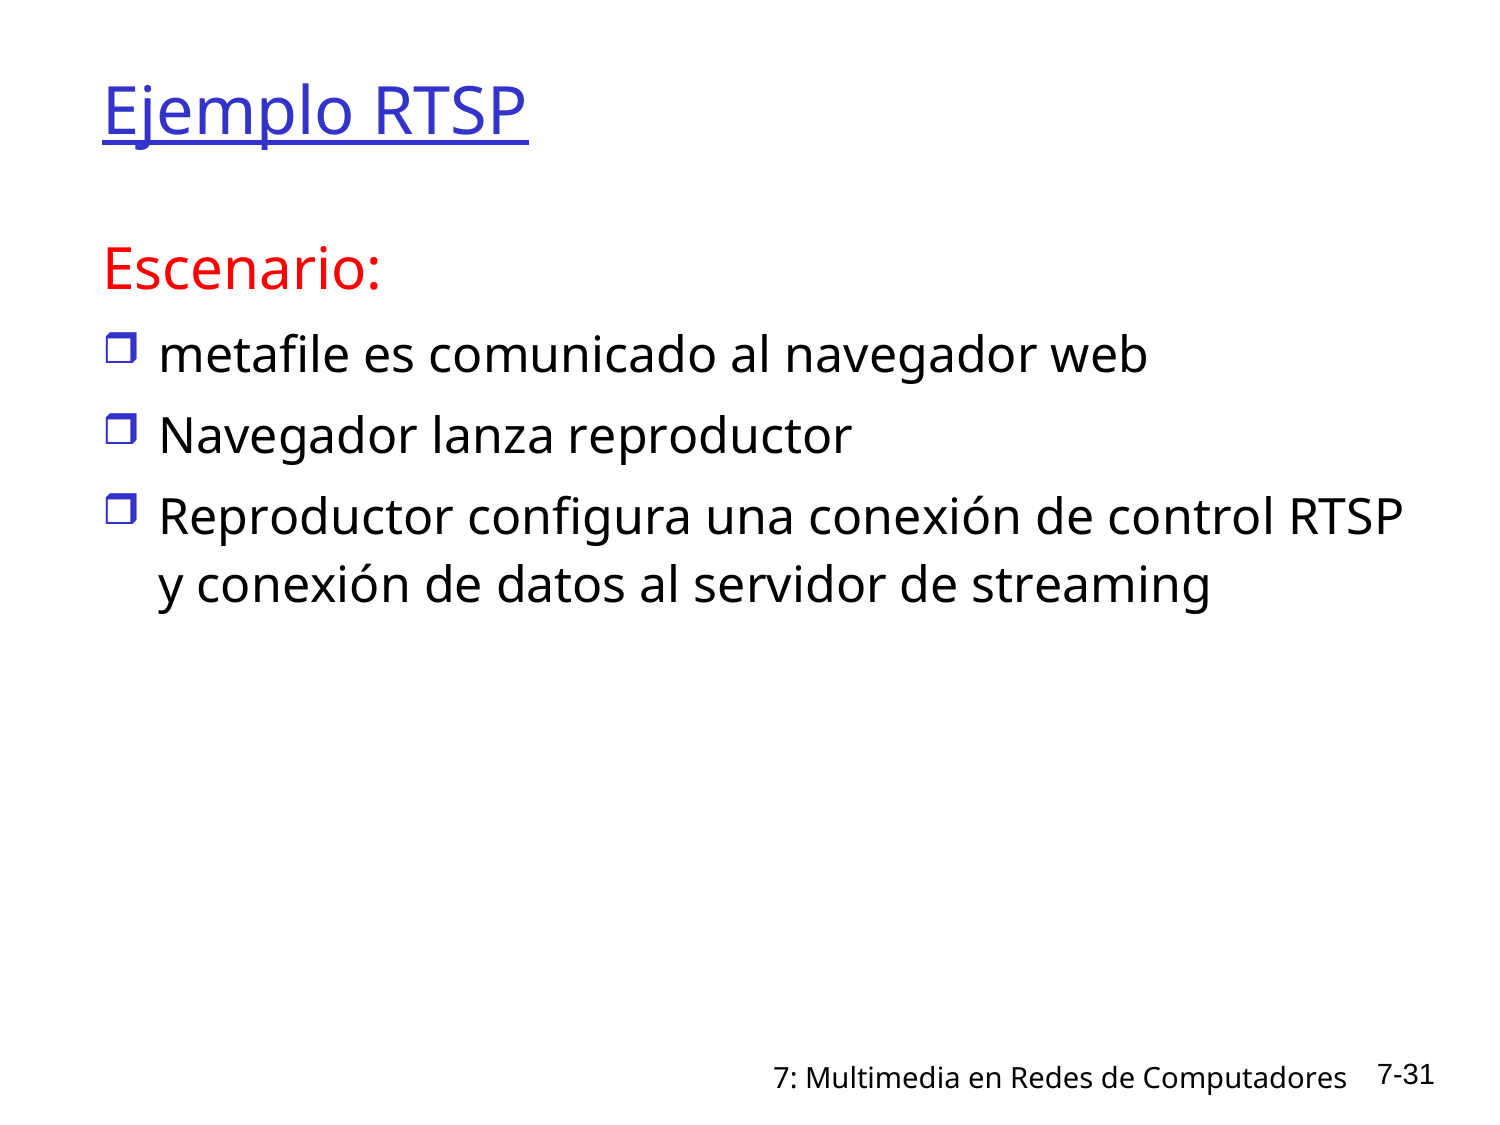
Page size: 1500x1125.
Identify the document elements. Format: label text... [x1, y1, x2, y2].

list Escenario: metafile es comunicado al navegador web Navegador lanza reproductor Reproductor configura una conexión de control RTSP y conexión de datos al servidor de streaming [87, 219, 1458, 666]
title Ejemplo RTSP [87, 37, 1363, 181]
